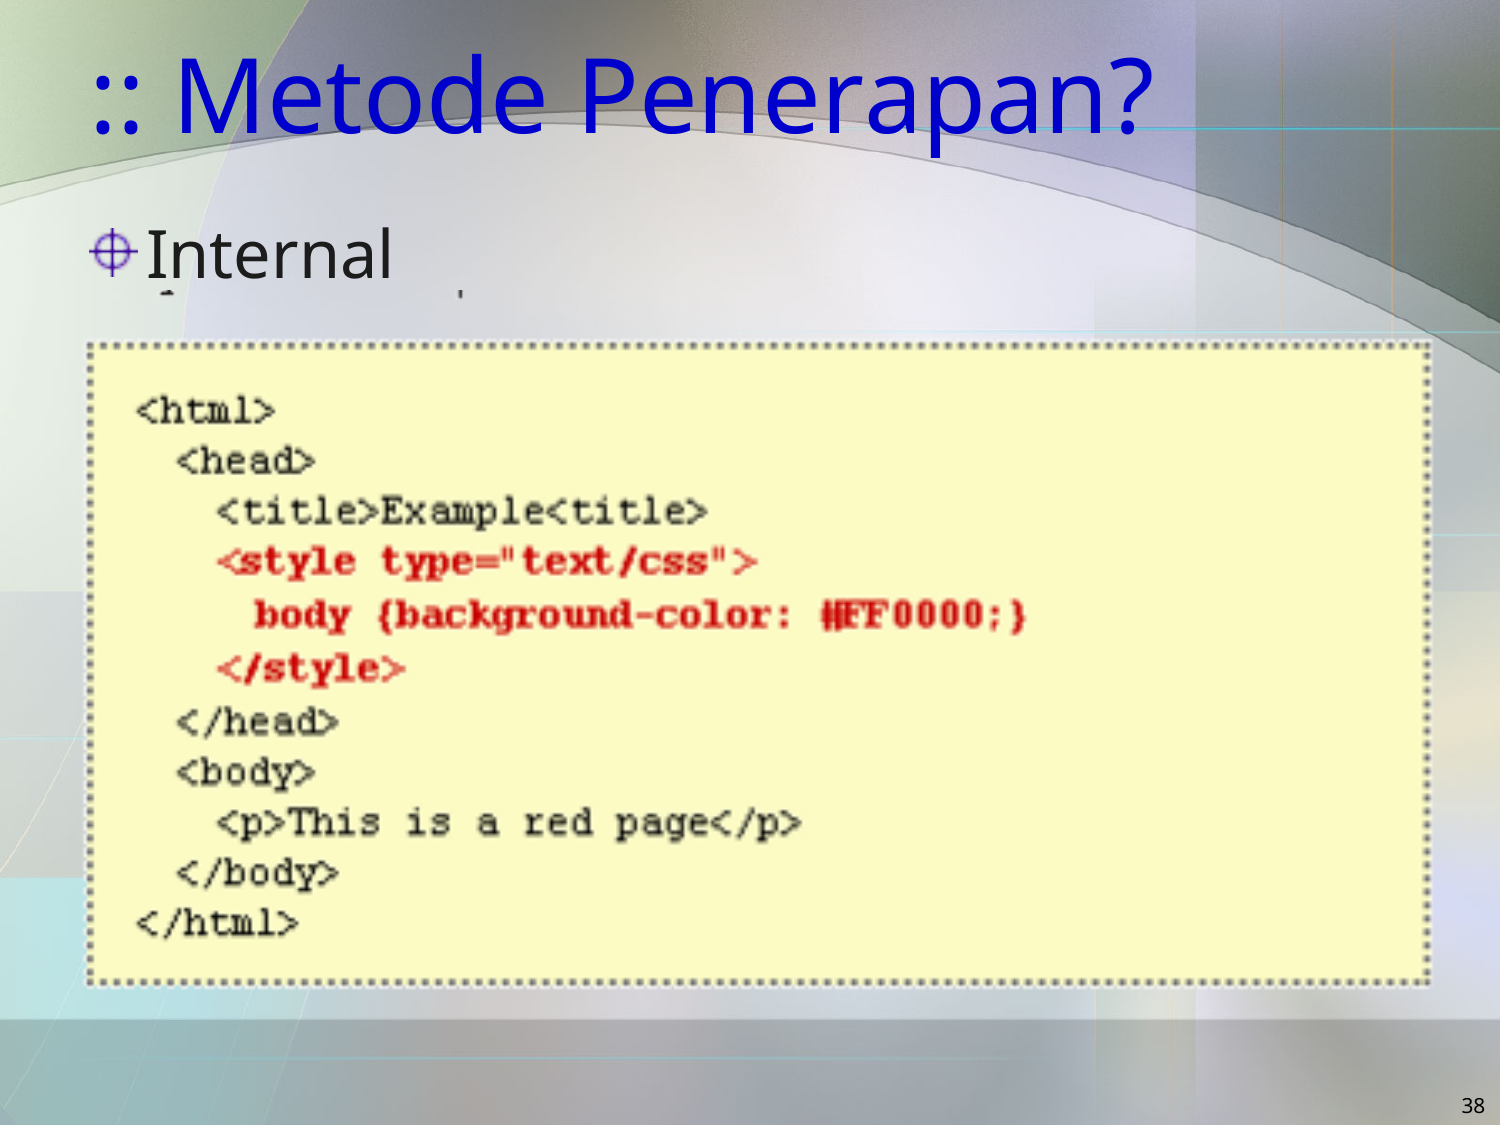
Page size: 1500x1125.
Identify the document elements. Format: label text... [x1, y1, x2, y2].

title :: Metode Penerapan? [75, 12, 1500, 173]
list Internal [75, 199, 1500, 1063]
picture [0, 0, 1500, 1125]
